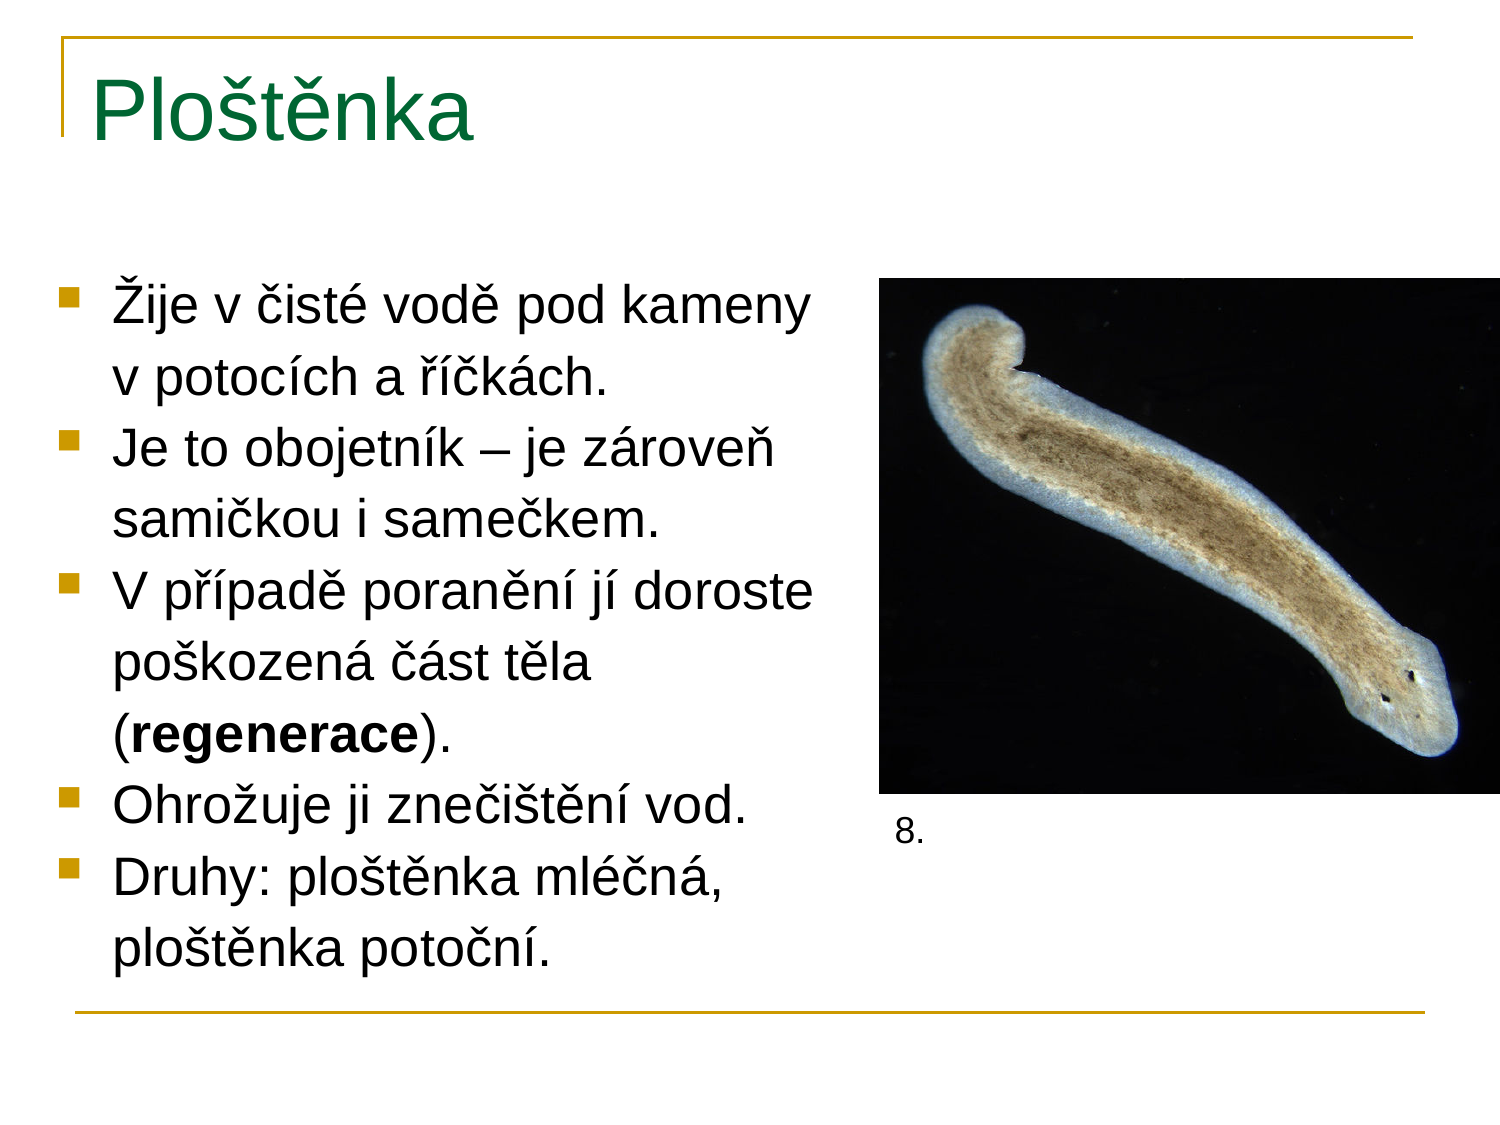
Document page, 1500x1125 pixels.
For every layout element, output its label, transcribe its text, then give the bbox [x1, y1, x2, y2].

title Ploštěnka [75, 45, 1426, 233]
text_box 8. [879, 798, 999, 860]
list Žije v čisté vodě pod kameny v potocích a říčkách. Je to obojetník – je zároveň samičkou i samečkem. V případě poranění jí doroste poškozená část těla (regenerace). Ohrožuje ji znečištění vod. Druhy: ploštěnka mléčná, ploštěnka potoční. [41, 255, 963, 1058]
picture [879, 278, 1500, 794]
